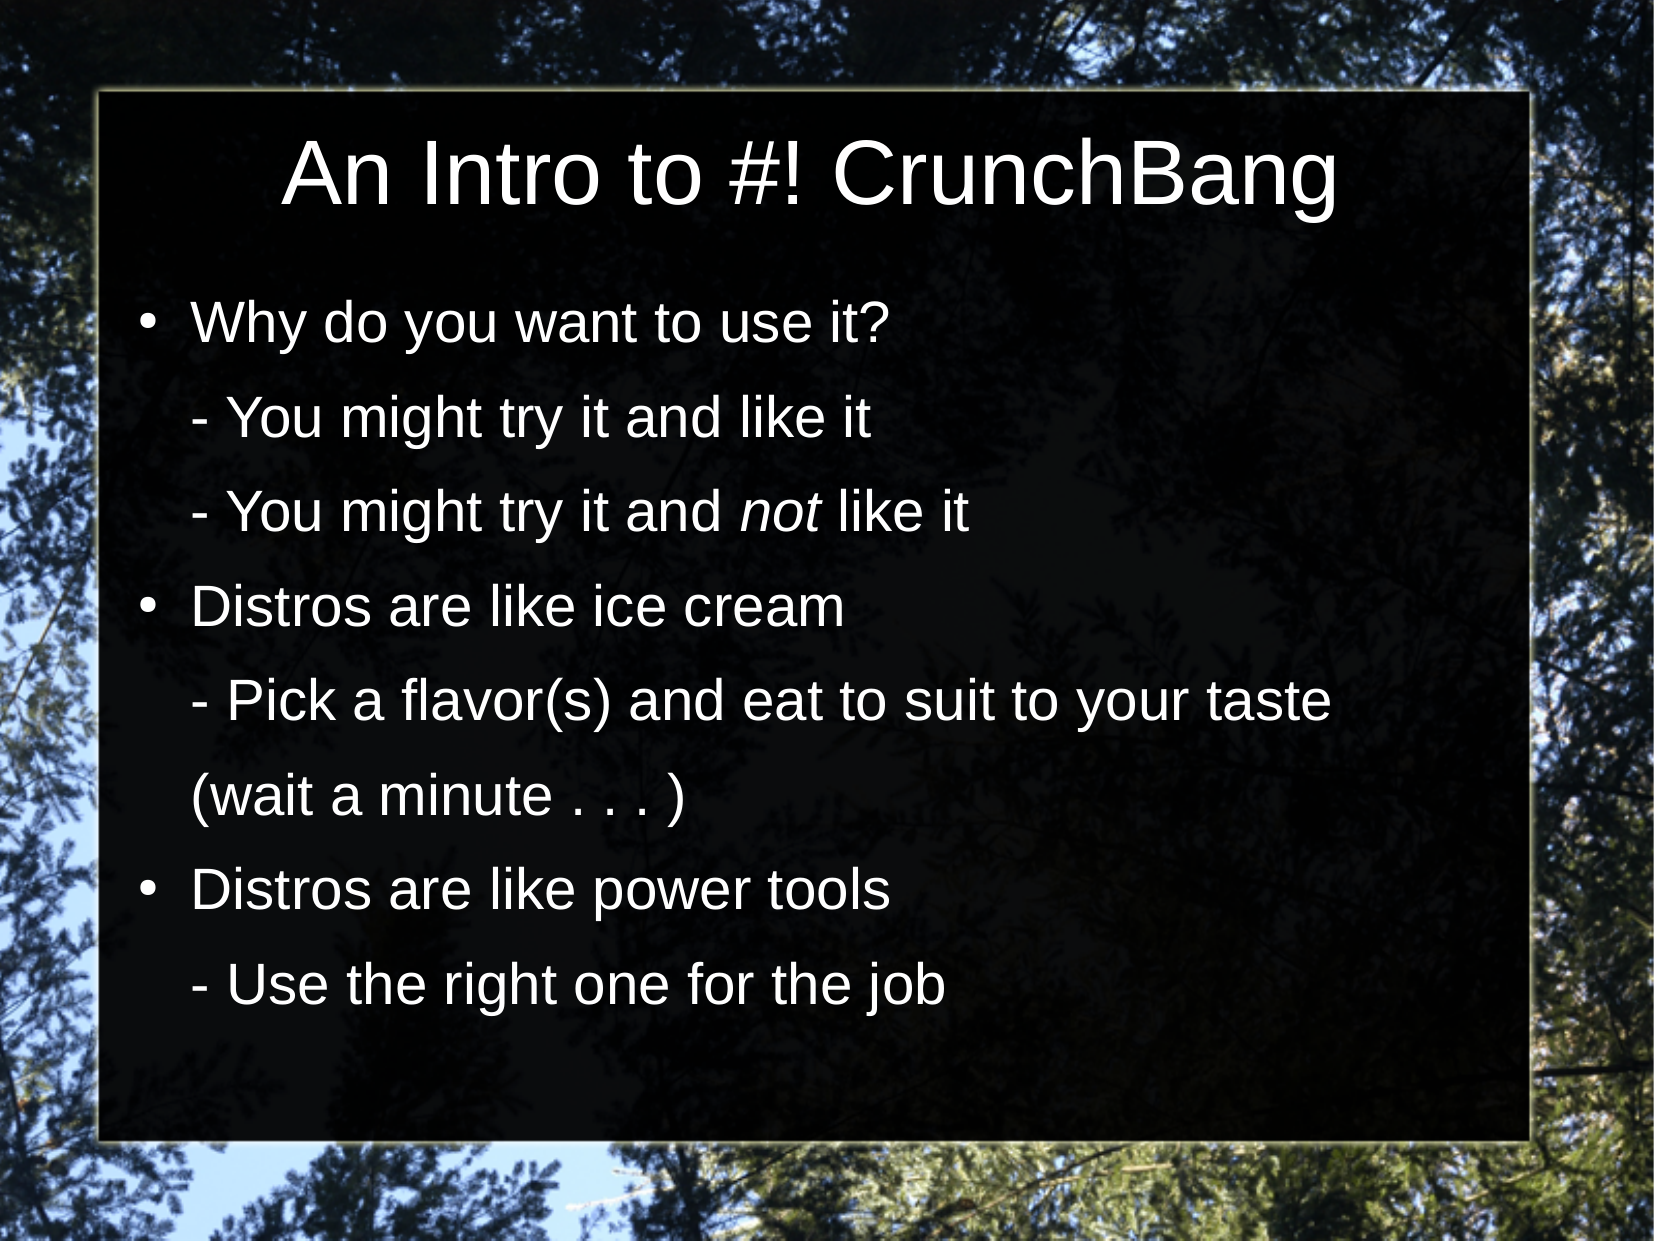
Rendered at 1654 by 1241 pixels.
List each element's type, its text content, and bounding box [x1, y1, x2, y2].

list Why do you want to use it? - You might try it and like it - You might try it and not like it Distros are like ice cream - Pick a flavor(s) and eat to suit to your taste (wait a minute . . . ) Distros are like power tools - Use the right one for the job [120, 290, 1501, 1109]
picture [0, 0, 1654, 1241]
title An Intro to #! CrunchBang [88, 88, 1536, 257]
